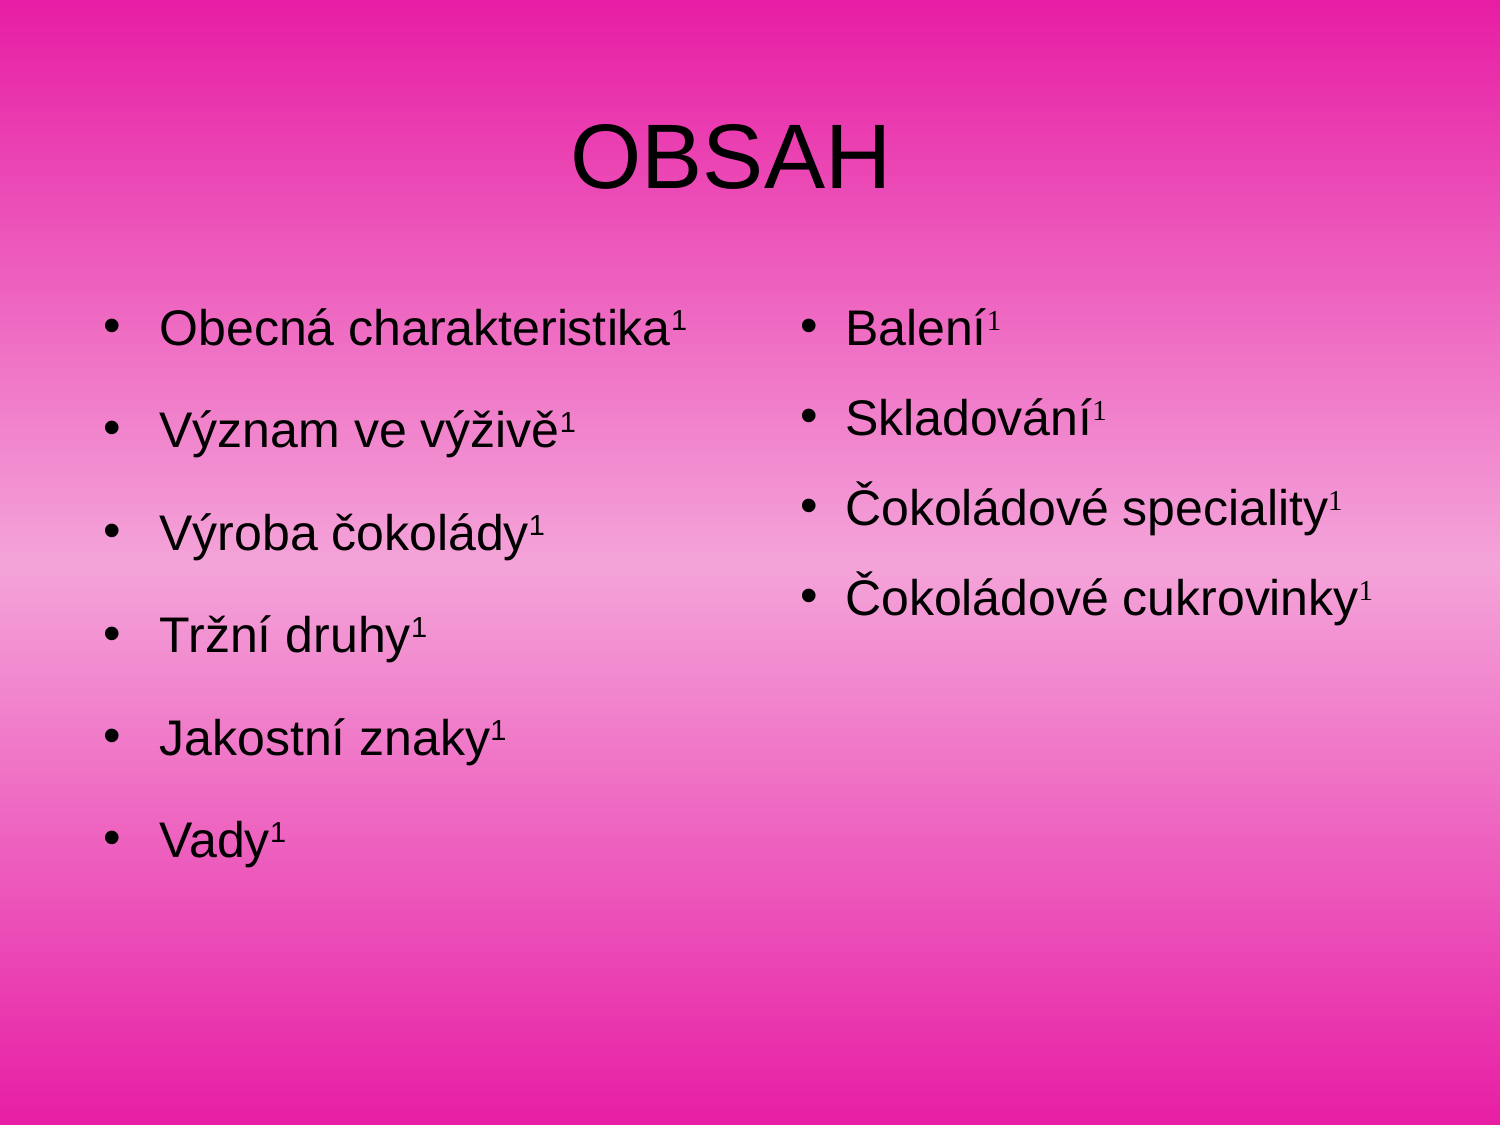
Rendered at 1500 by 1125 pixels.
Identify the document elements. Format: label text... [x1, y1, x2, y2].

text_box Balení1 Skladování1 Čokoládové speciality1 Čokoládové cukrovinky1 [785, 257, 1407, 814]
title OBSAH [93, 81, 1369, 223]
list Obecná charakteristika1 Význam ve výživě1 Výroba čokolády1 Tržní druhy1 Jakostní znaky1 Vady1 [88, 257, 774, 1125]
